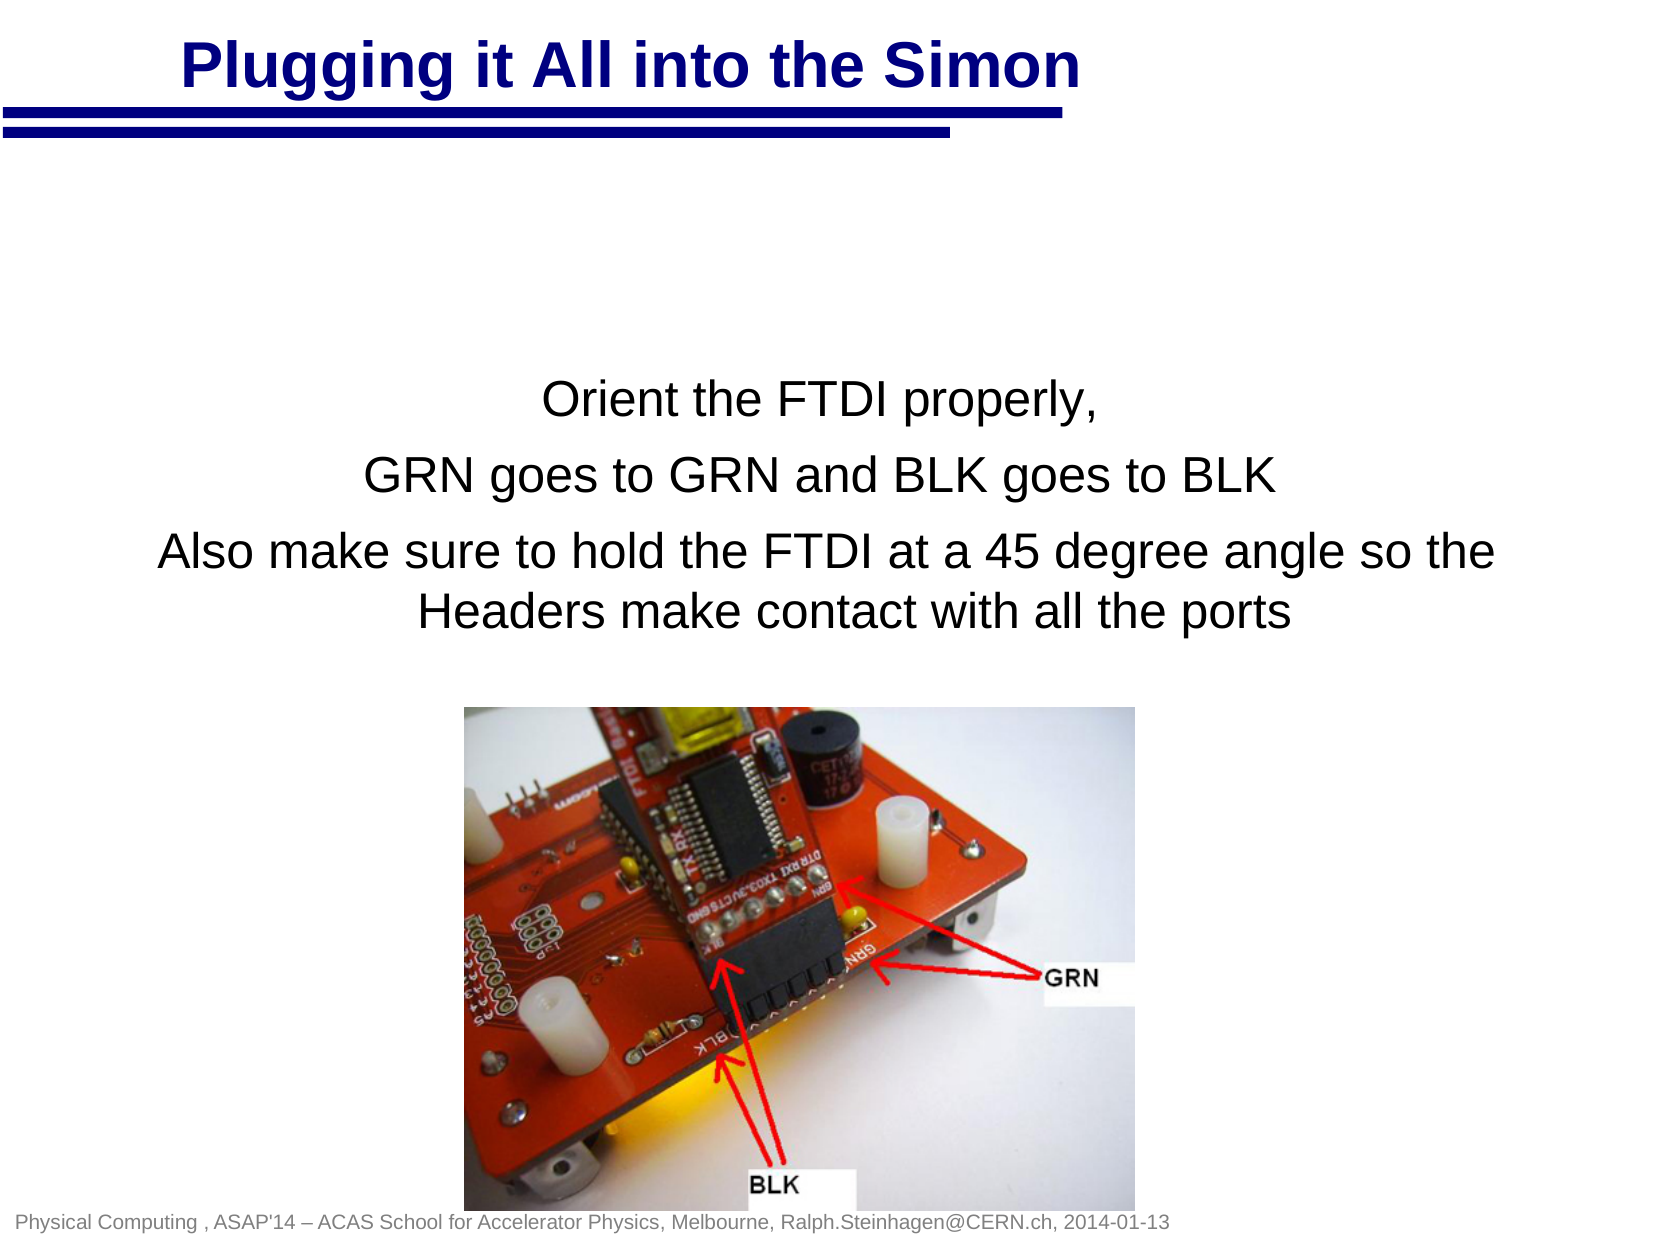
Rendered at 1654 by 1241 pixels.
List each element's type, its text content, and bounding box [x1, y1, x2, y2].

title Plugging it All into the Simon [165, 0, 1323, 124]
list Orient the FTDI properly, GRN goes to GRN and BLK goes to BLK Also make sure to hold the FTDI at a 45 degree angle so the Headers make contact with all the ports [124, 358, 1530, 1103]
picture [464, 707, 1135, 1211]
